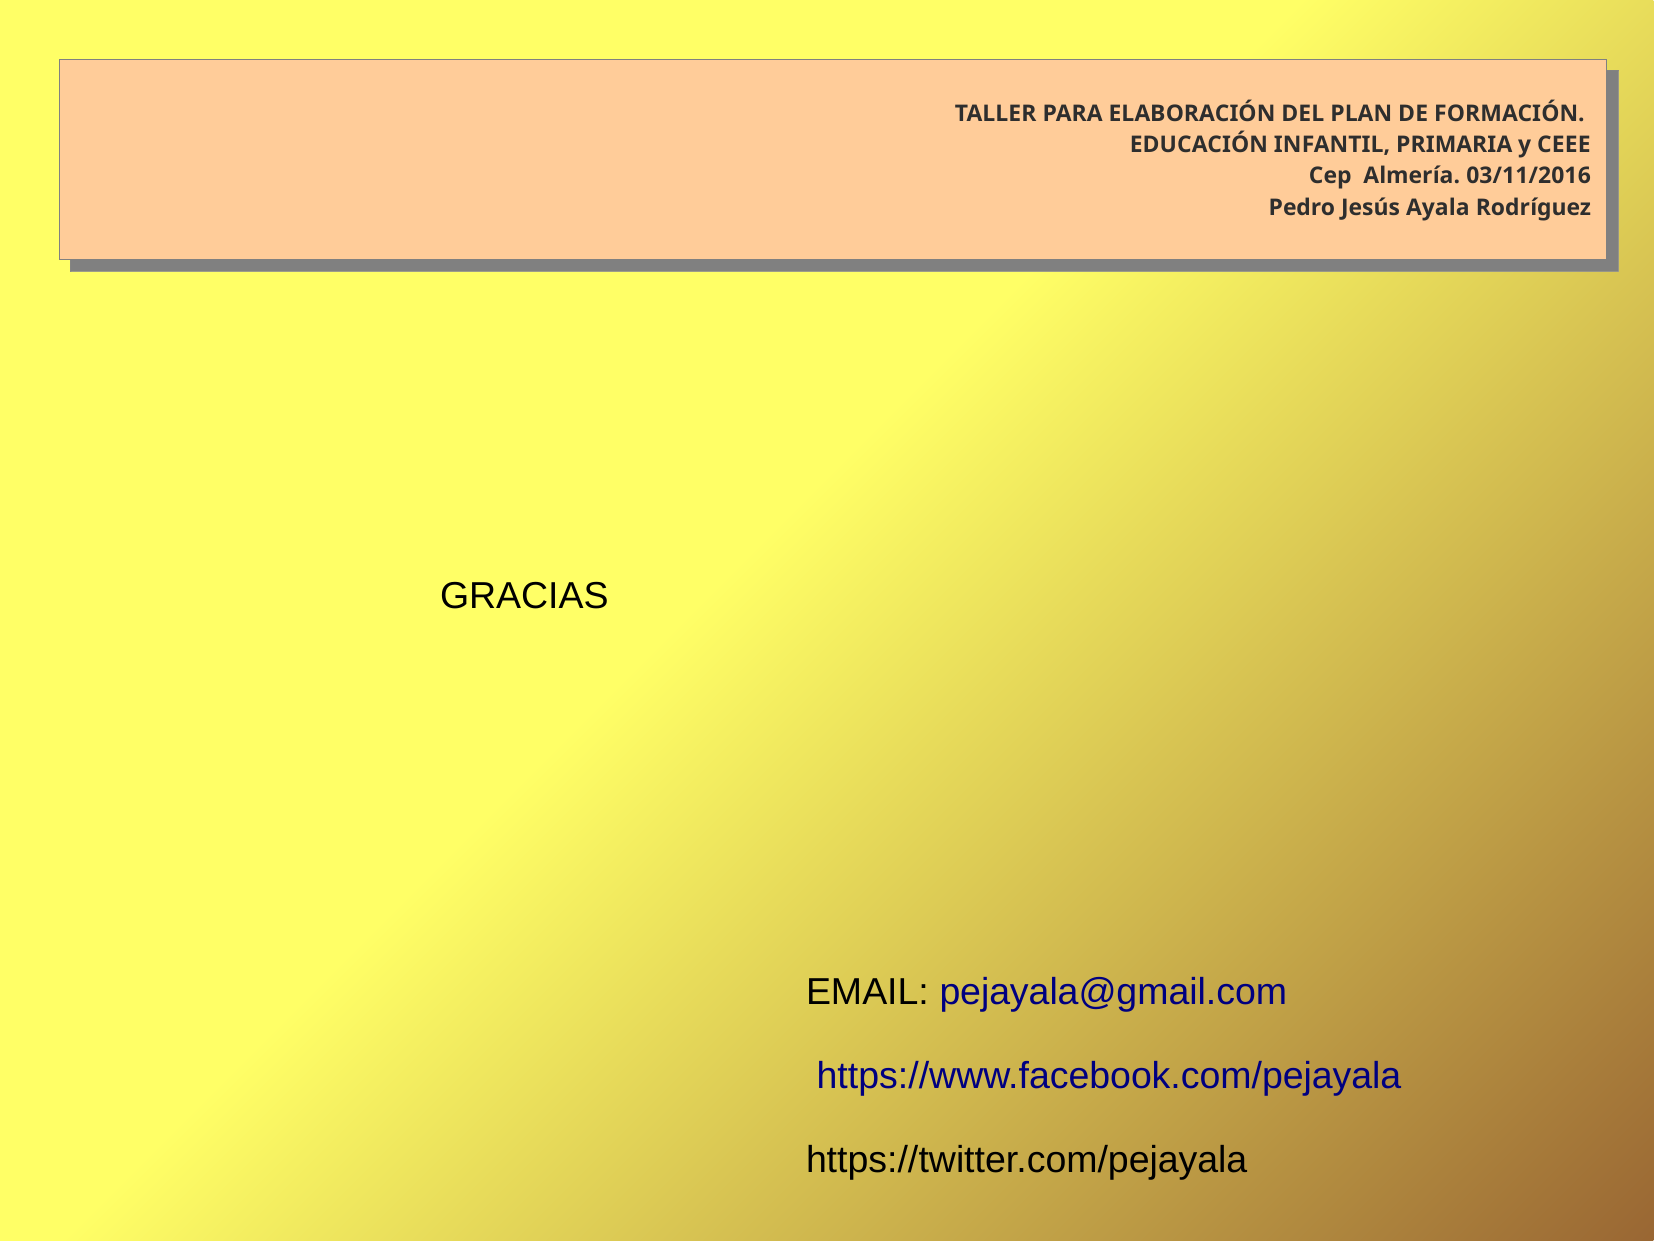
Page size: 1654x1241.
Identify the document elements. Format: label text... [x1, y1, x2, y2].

text_box TALLER PARA ELABORACIÓN DEL PLAN DE FORMACIÓN. EDUCACIÓN INFANTIL, PRIMARIA y CEEE Cep Almería. 03/11/2016 Pedro Jesús Ayala Rodríguez [59, 59, 1607, 260]
text_box EMAIL: pejayala@gmail.com https://www.facebook.com/pejayala https://twitter.com/pejayala [791, 921, 1465, 1231]
text_box GRACIAS [425, 566, 1016, 624]
